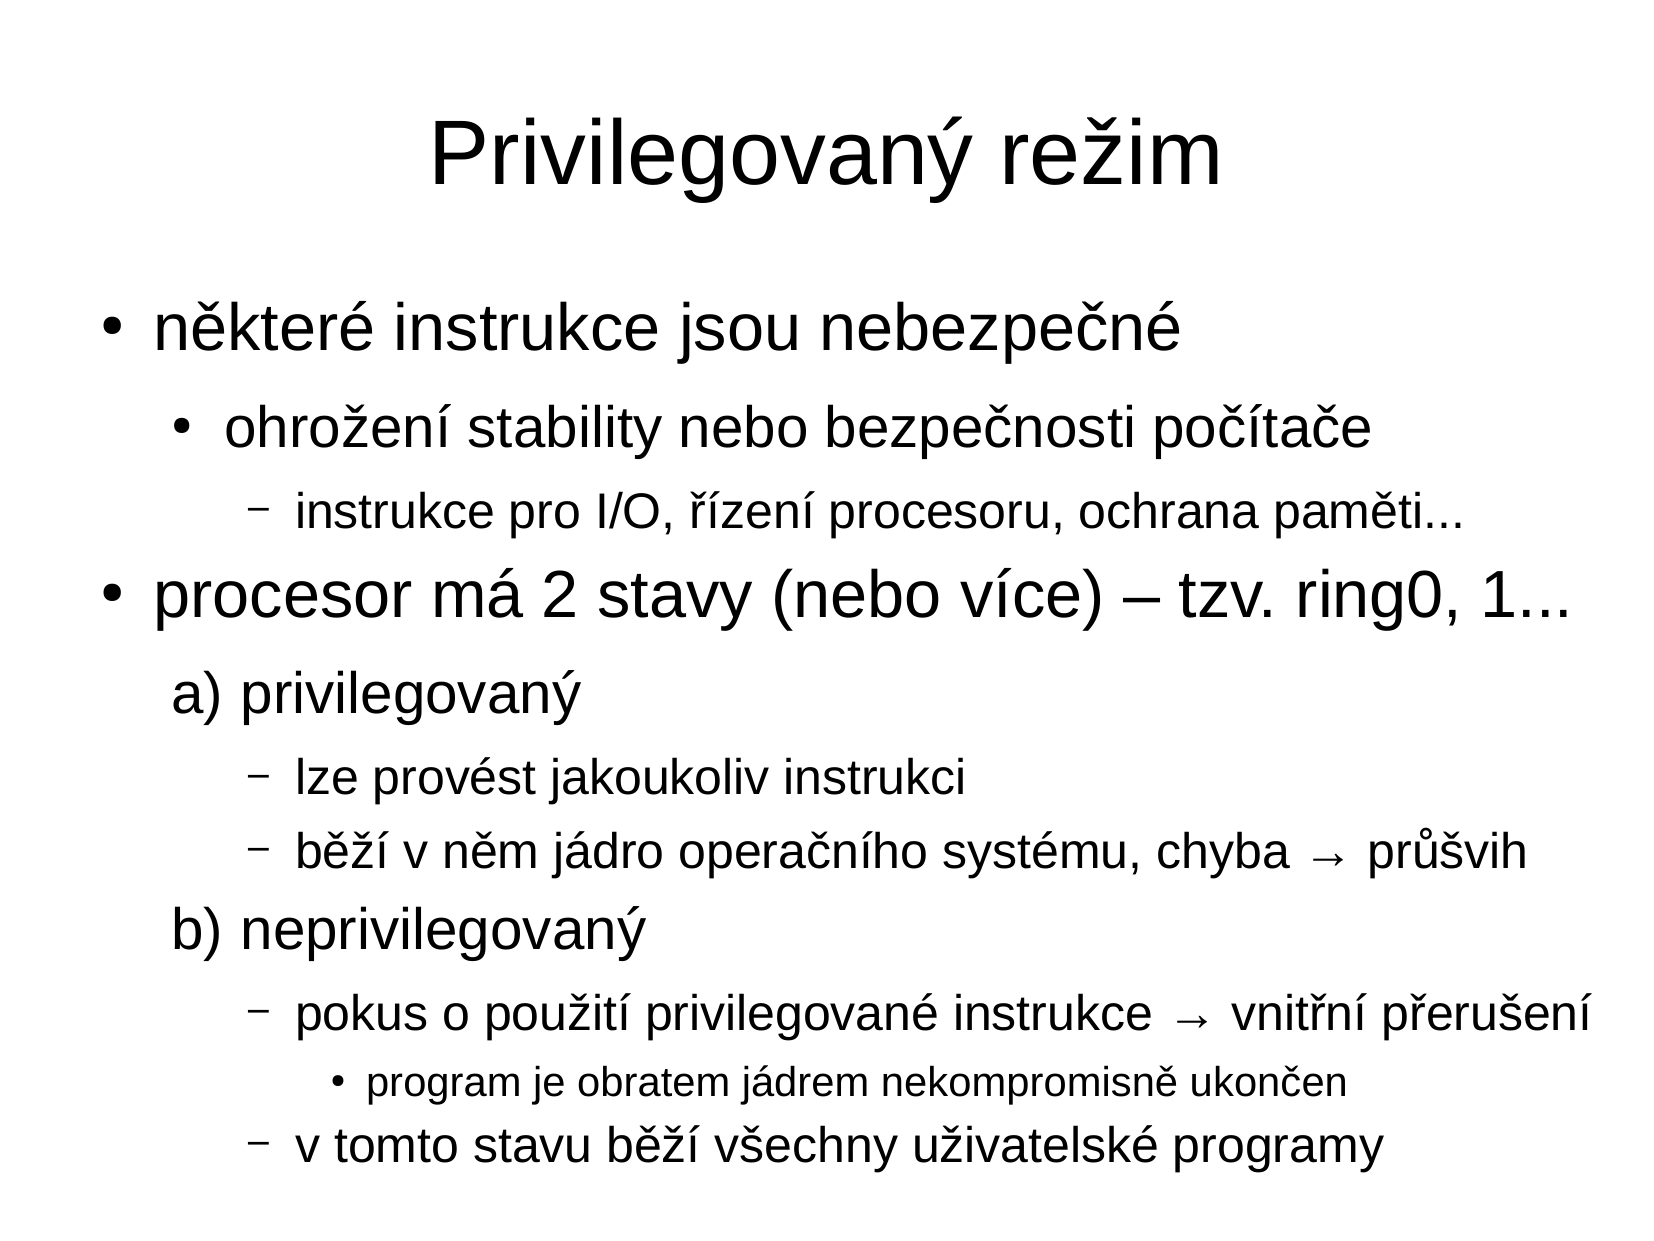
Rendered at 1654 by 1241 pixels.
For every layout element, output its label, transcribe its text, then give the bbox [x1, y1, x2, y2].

list některé instrukce jsou nebezpečné ohrožení stability nebo bezpečnosti počítače instrukce pro I/O, řízení procesoru, ochrana paměti... procesor má 2 stavy (nebo více) – tzv. ring0, 1... privilegovaný lze provést jakoukoliv instrukci běží v něm jádro operačního systému, chyba → průšvih neprivilegovaný pokus o použití privilegované instrukce → vnitřní přerušení program je obratem jádrem nekompromisně ukončen v tomto stavu běží všechny uživatelské programy [82, 290, 1625, 1173]
title Privilegovaný režim [82, 56, 1571, 250]
